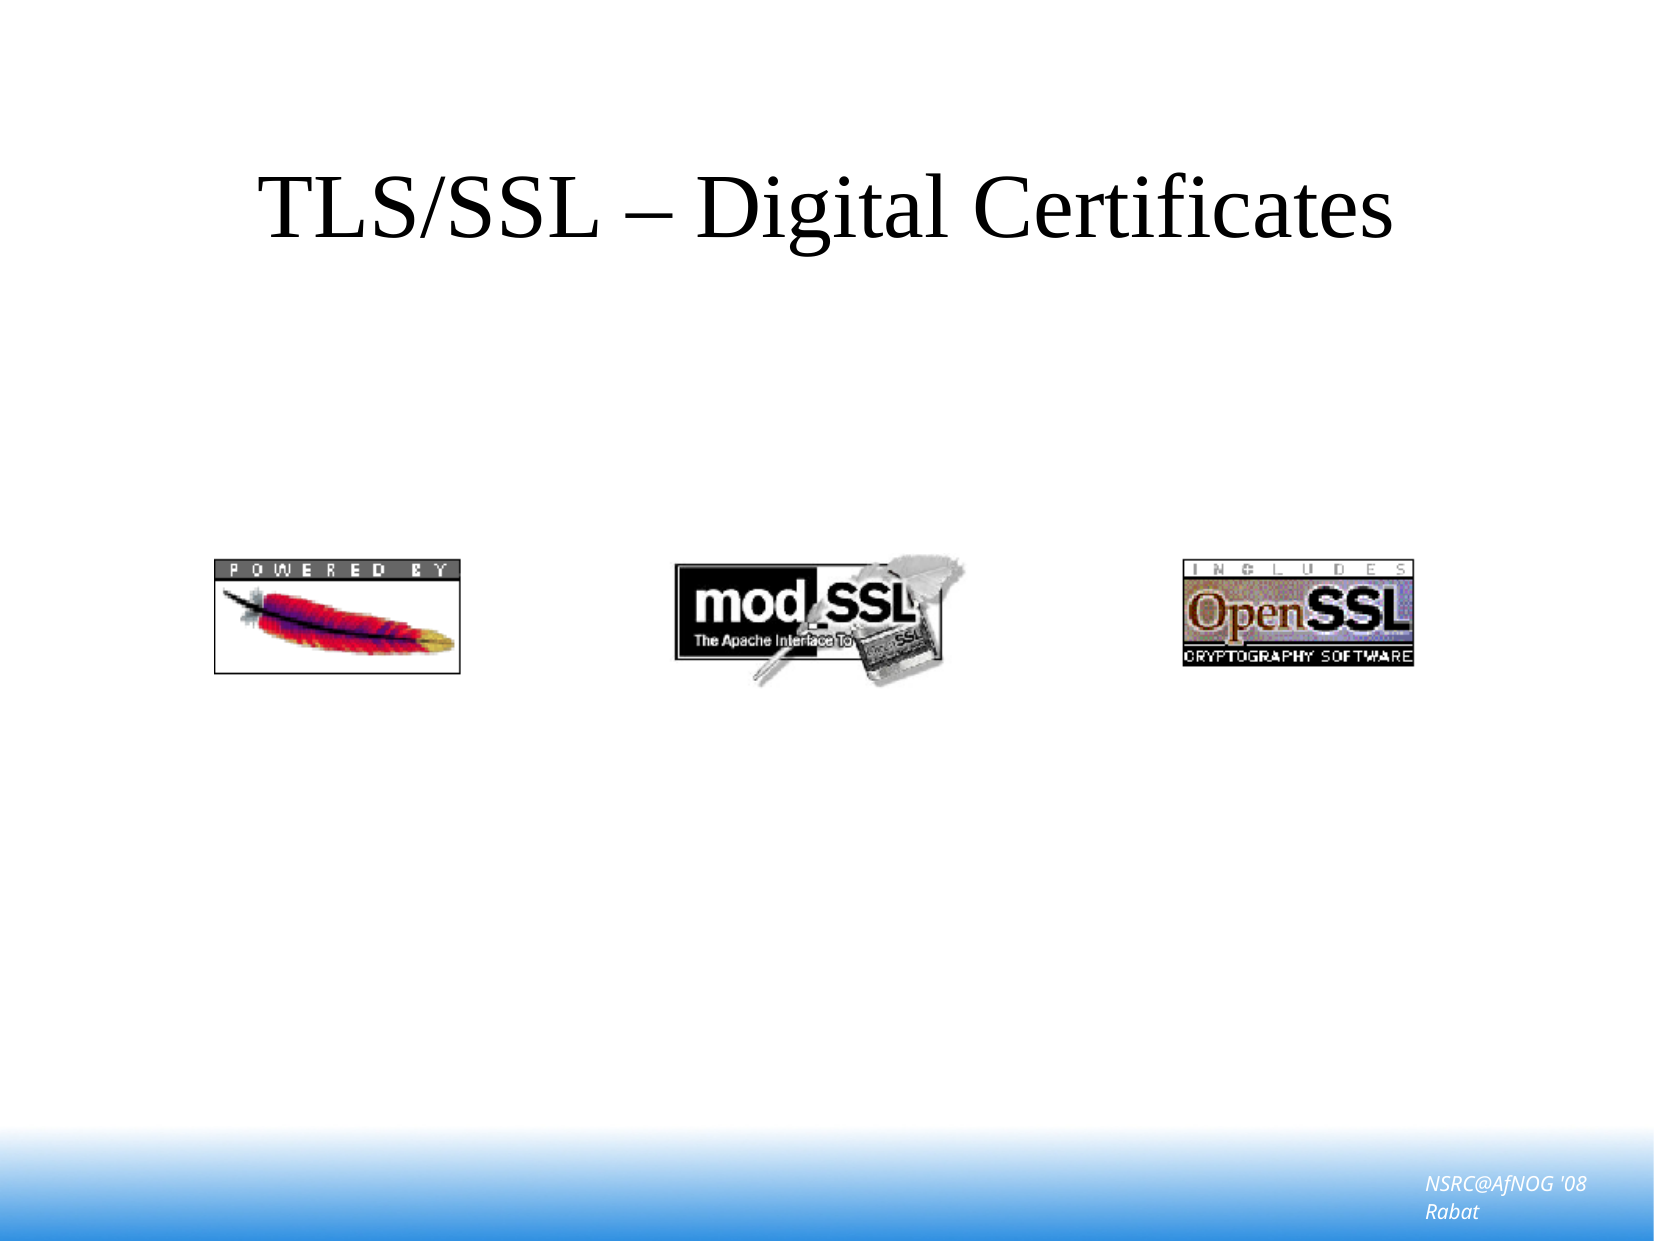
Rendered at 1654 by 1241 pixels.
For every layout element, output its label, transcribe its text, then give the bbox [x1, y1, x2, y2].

title TLS/SSL – Digital Certificates [121, 102, 1534, 310]
picture [0, 1124, 1654, 1241]
picture [214, 553, 1419, 692]
